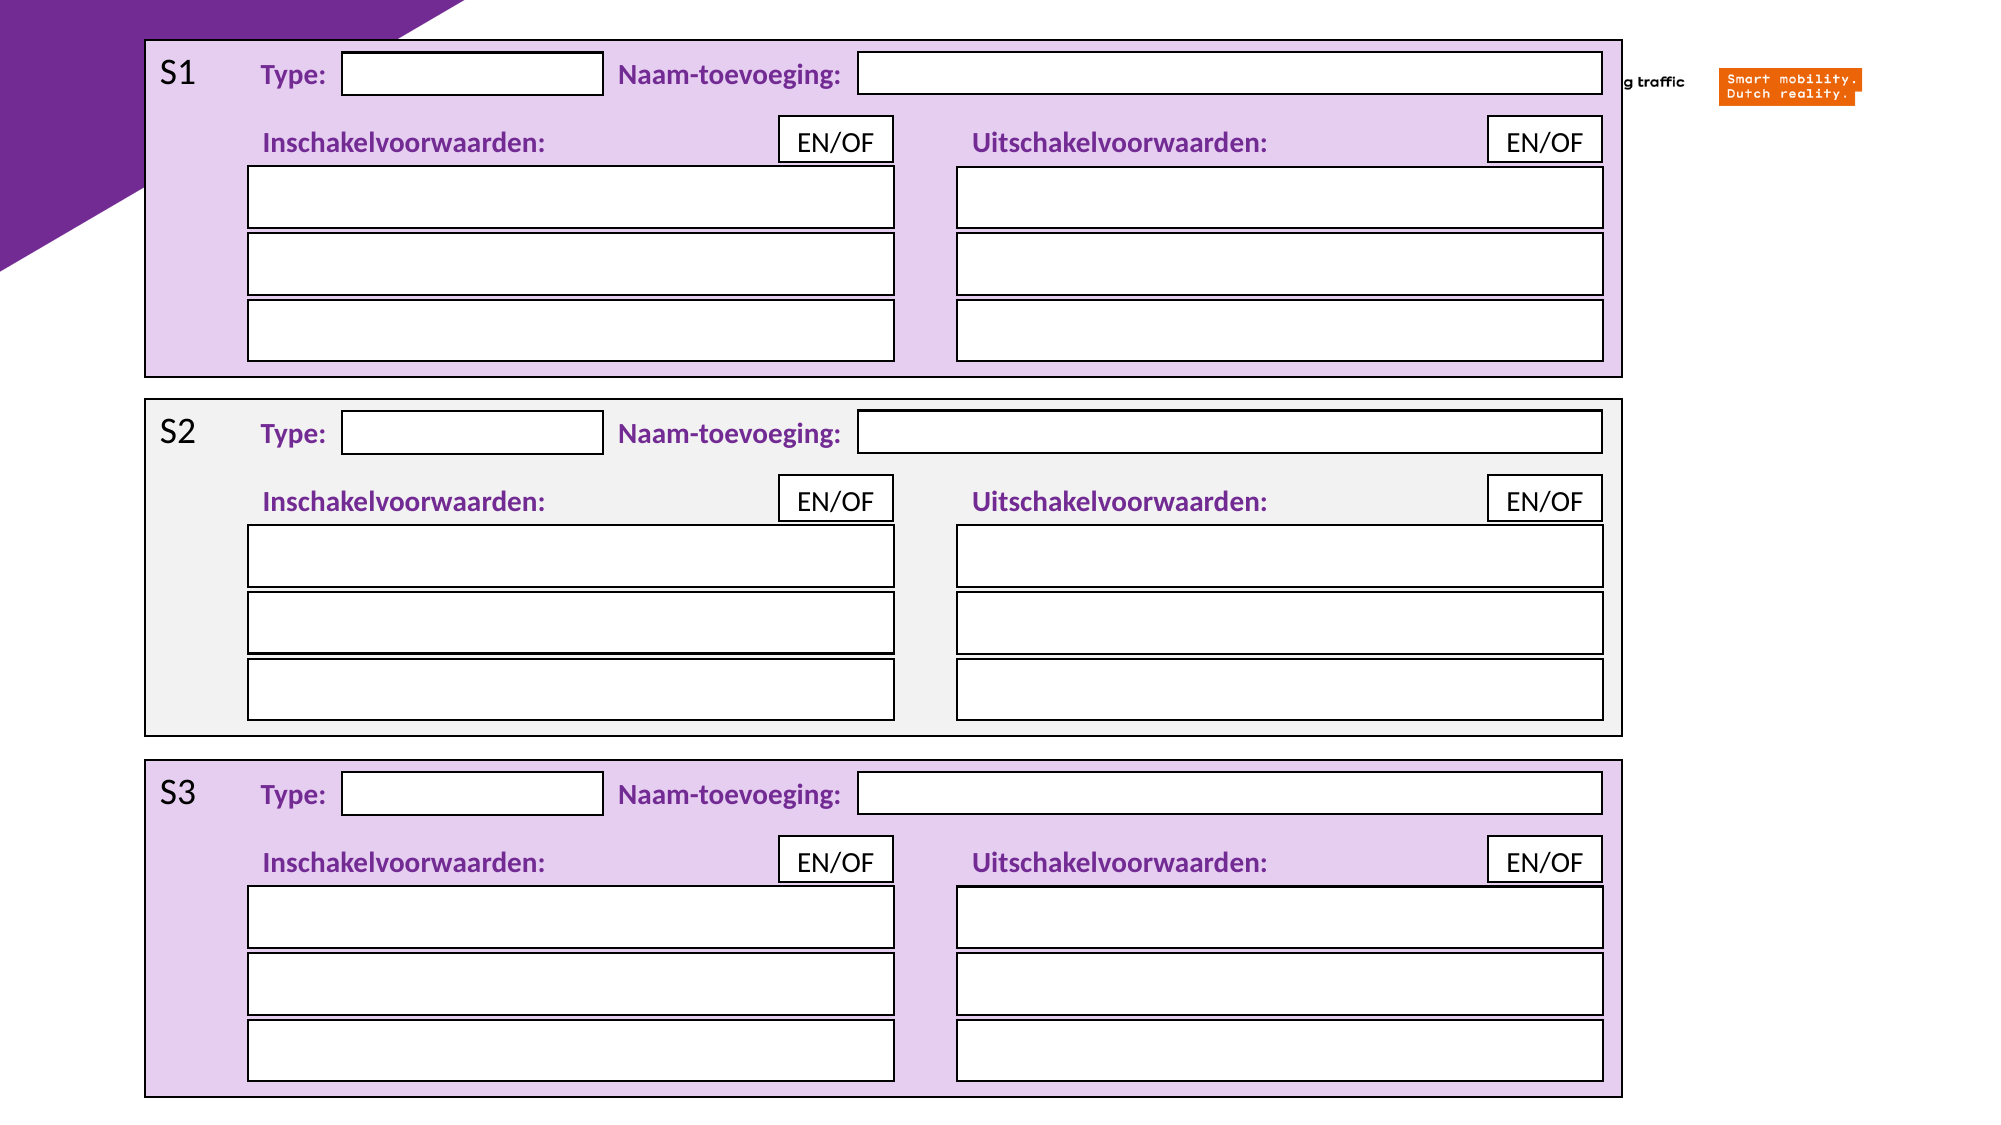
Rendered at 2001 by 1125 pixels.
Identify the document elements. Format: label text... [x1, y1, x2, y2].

text_box [342, 411, 603, 454]
text_box Type: [245, 767, 343, 819]
text_box EN/OF [779, 116, 893, 162]
text_box EN/OF [1488, 836, 1602, 882]
text_box [957, 1020, 1603, 1081]
text_box [248, 300, 894, 361]
text_box S2 [145, 399, 1622, 736]
text_box [957, 886, 1603, 948]
text_box [248, 525, 894, 587]
text_box Naam-toevoeging: [603, 47, 859, 99]
text_box [858, 772, 1602, 814]
text_box Uitschakelvoorwaarden: [957, 474, 1286, 525]
text_box 5 [1412, 1042, 1863, 1103]
text_box Uitschakelvoorwaarden: [957, 116, 1286, 167]
text_box Type: [245, 406, 343, 457]
text_box [957, 592, 1603, 654]
text_box [248, 659, 894, 720]
text_box [342, 772, 603, 815]
text_box Uitschakelvoorwaarden: [957, 835, 1286, 886]
text_box [858, 52, 1602, 94]
text_box [957, 233, 1603, 295]
text_box Inschakelvoorwaarden: [247, 115, 563, 167]
text_box [957, 300, 1603, 361]
text_box Inschakelvoorwaarden: [247, 835, 563, 887]
text_box Naam-toevoeging: [603, 767, 859, 819]
text_box S1 [145, 40, 1622, 377]
text_box [858, 410, 1602, 453]
text_box S3 [145, 760, 1622, 1097]
text_box [248, 1020, 894, 1081]
text_box [248, 886, 894, 948]
text_box [957, 525, 1603, 587]
text_box [957, 953, 1603, 1015]
text_box [957, 167, 1603, 228]
text_box [342, 53, 603, 95]
text_box EN/OF [779, 836, 893, 882]
text_box [248, 233, 894, 295]
text_box [248, 592, 894, 654]
text_box Inschakelvoorwaarden: [247, 474, 563, 526]
text_box [248, 166, 894, 228]
text_box EN/OF [1488, 475, 1602, 521]
text_box Type: [245, 47, 343, 99]
text_box EN/OF [1488, 116, 1602, 162]
text_box [957, 659, 1603, 720]
text_box Naam-toevoeging: [603, 406, 859, 457]
text_box EN/OF [779, 475, 893, 521]
text_box [248, 953, 894, 1015]
